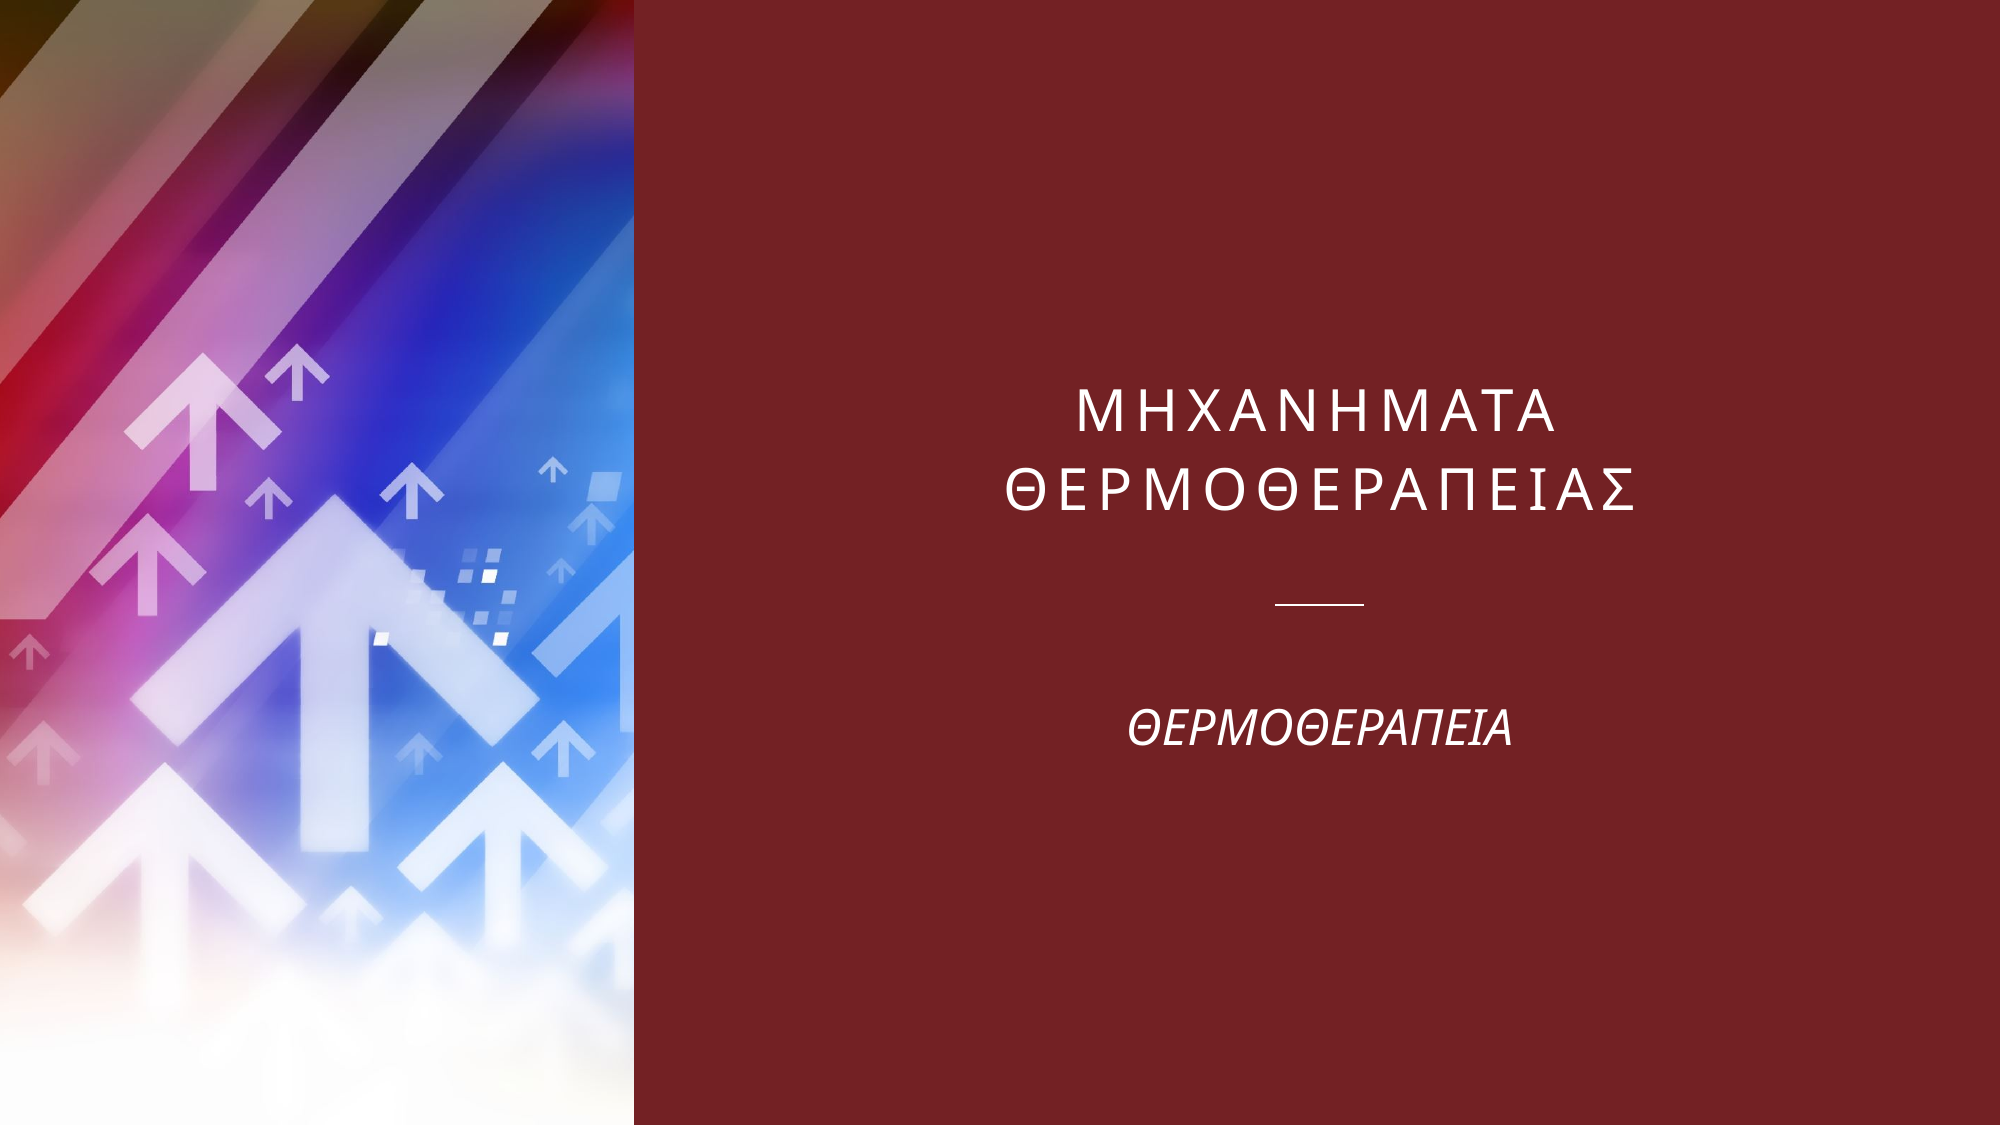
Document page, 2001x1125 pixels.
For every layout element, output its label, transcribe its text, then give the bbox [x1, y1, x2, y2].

title ΜΗΧΑΝΗΜΑΤΑ ΘΕΡΜΟΘΕΡΑΠΕΙΑΣ [817, 177, 1822, 528]
picture [0, 0, 634, 1125]
text_box [634, 0, 2000, 1125]
subtitle ΘΕΡΜΟΘΕΡΑΠΕΙΑ [817, 674, 1822, 947]
